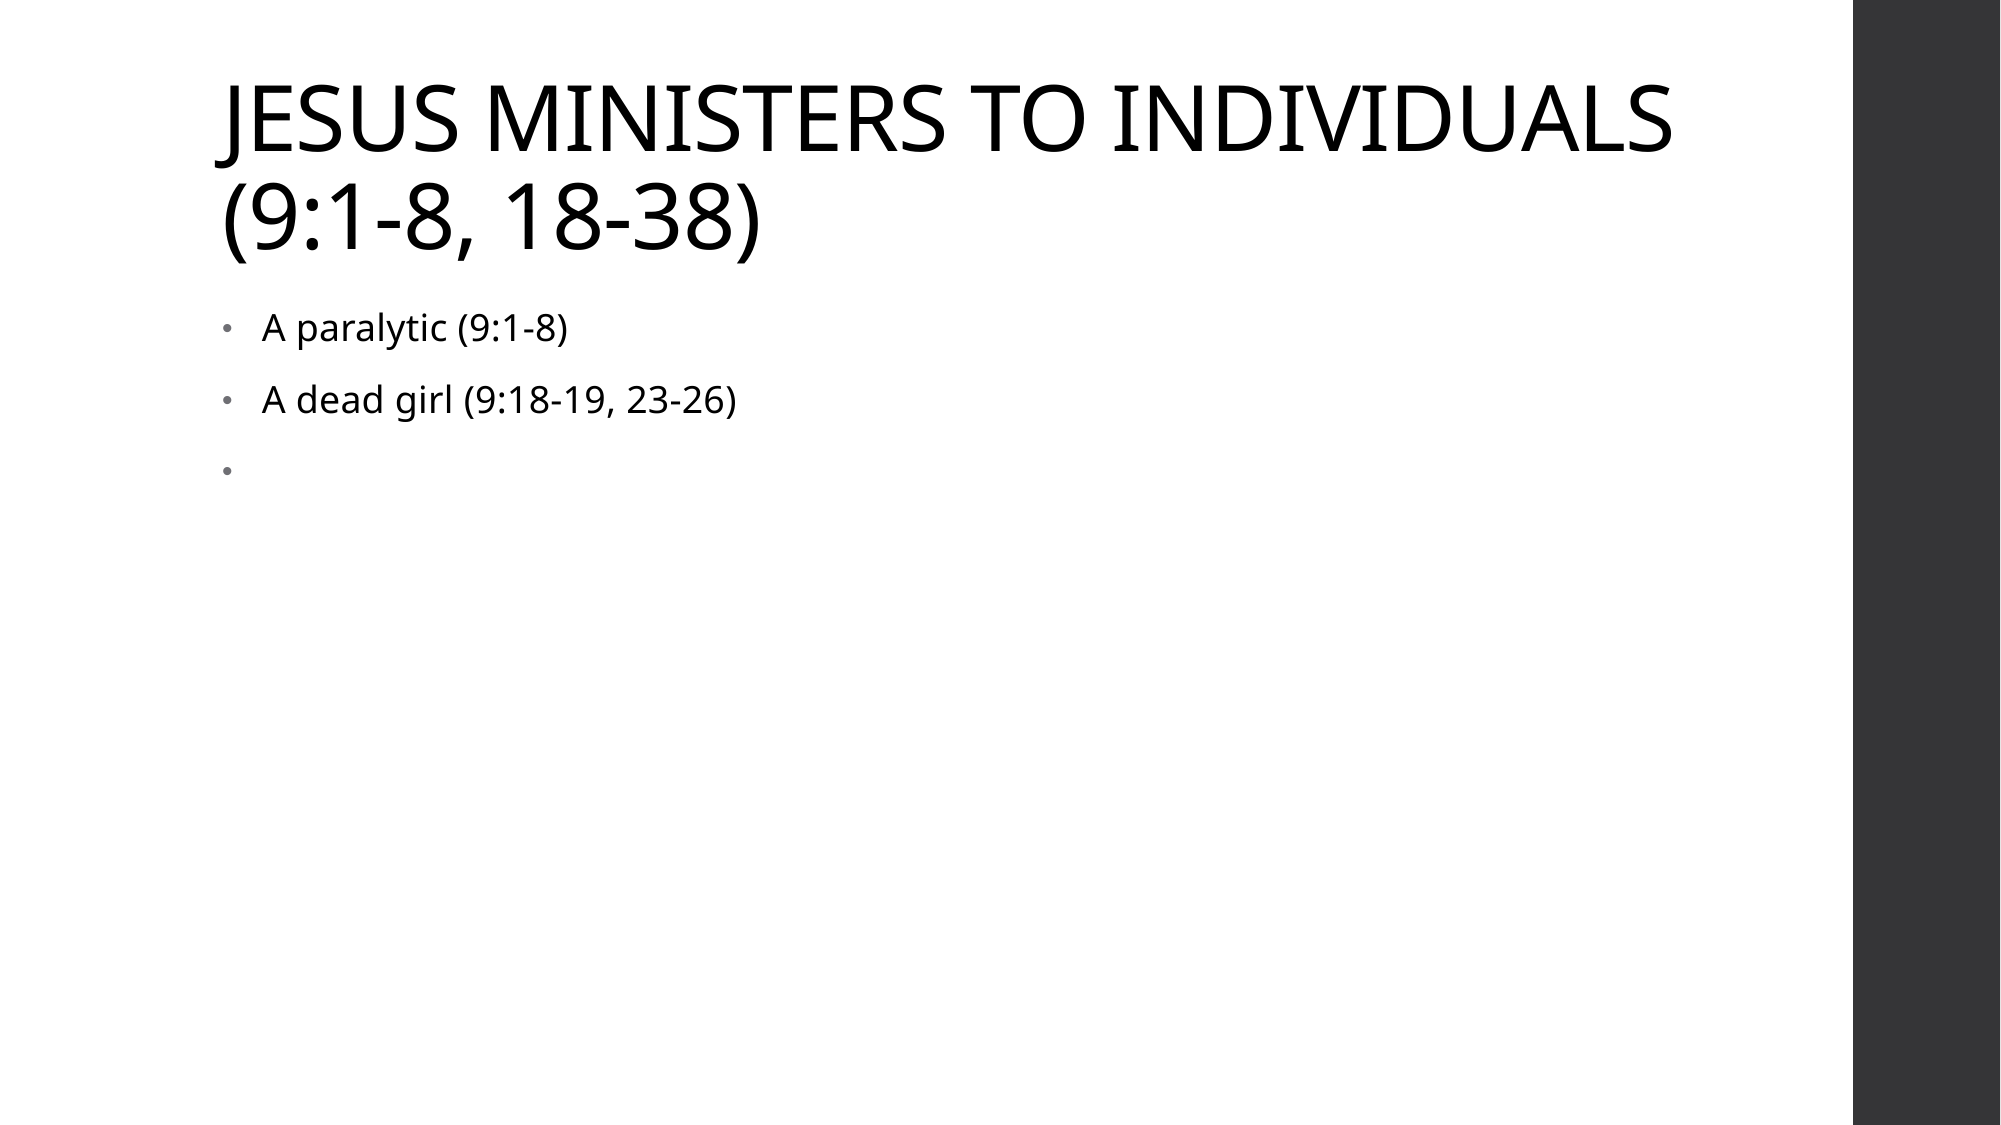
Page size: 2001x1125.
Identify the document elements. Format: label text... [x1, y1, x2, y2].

title JESUS MINISTERS TO INDIVIDUALS (9:1-8, 18-38) [206, 60, 1797, 278]
list A paralytic (9:1-8) A dead girl (9:18-19, 23-26) [206, 299, 1617, 1014]
